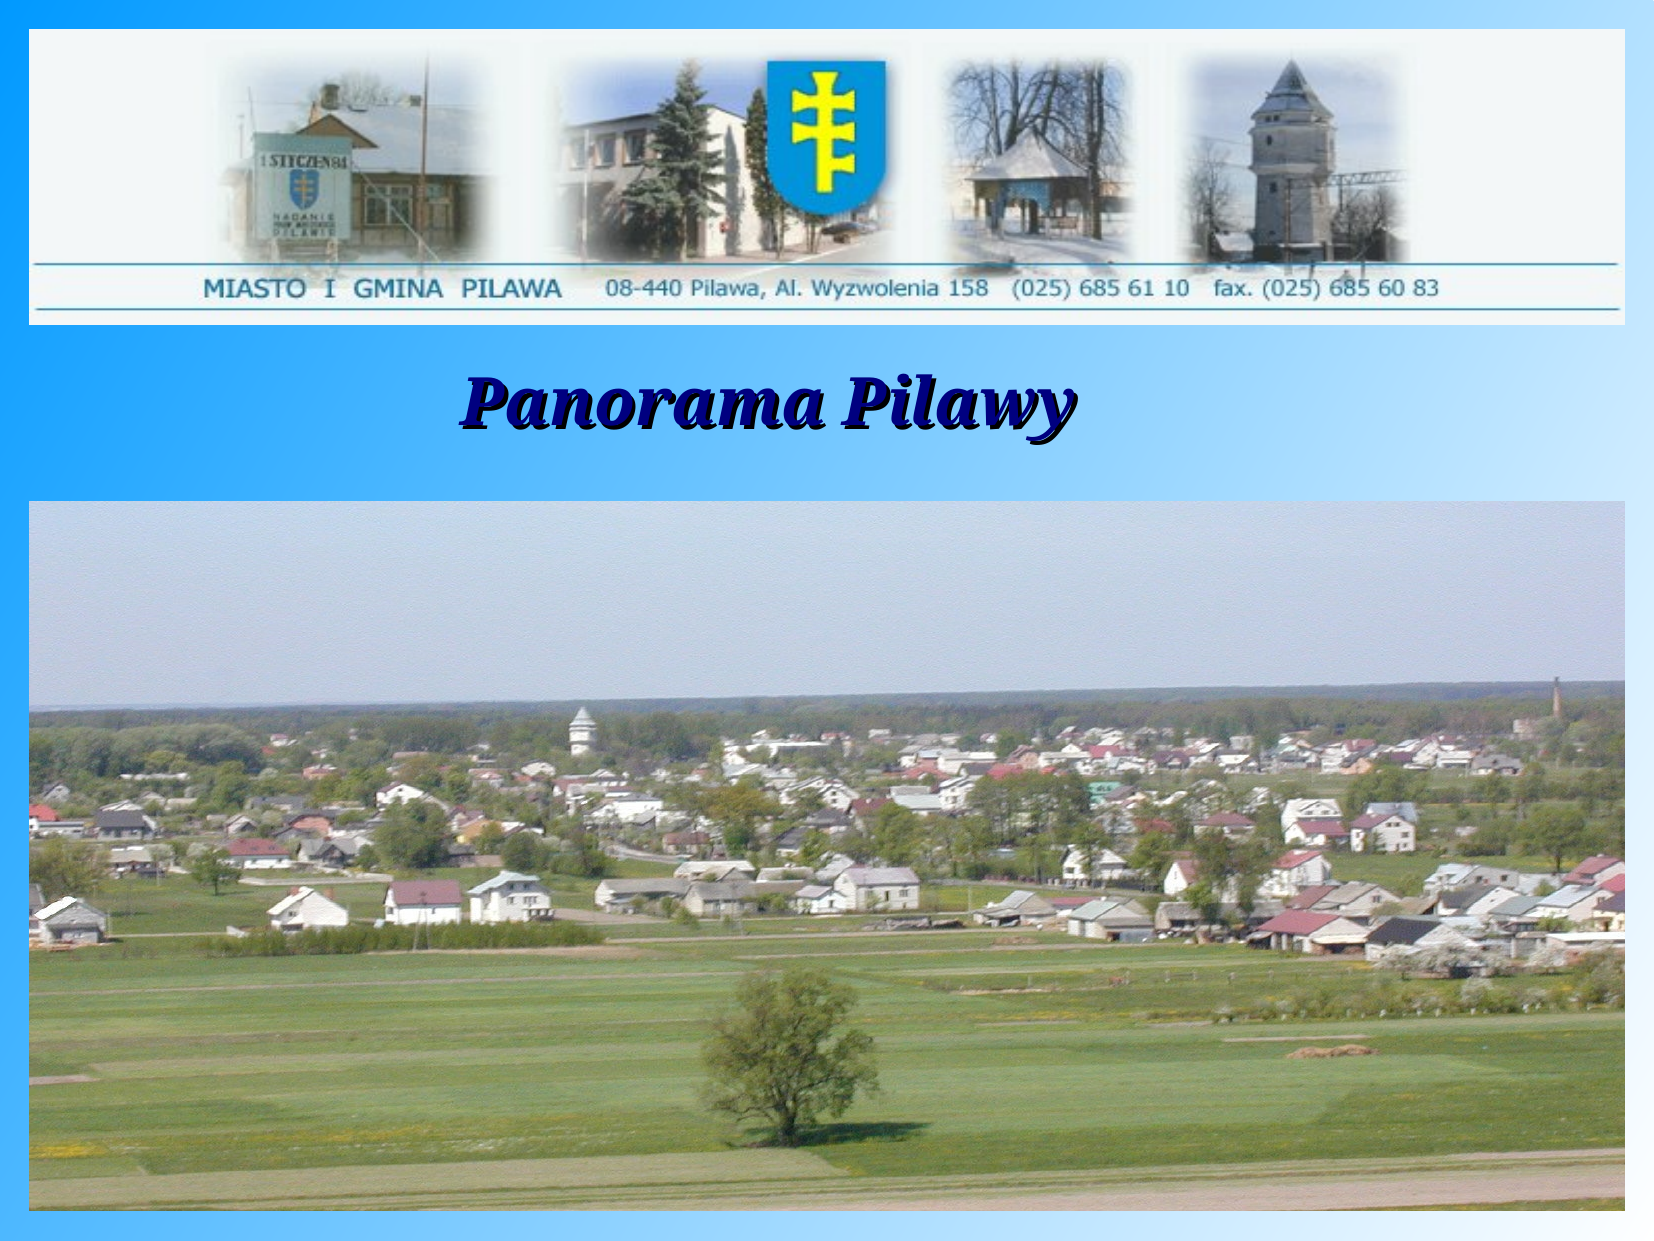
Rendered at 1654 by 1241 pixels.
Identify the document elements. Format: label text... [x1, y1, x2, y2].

list Panorama Pilawy [442, 354, 1132, 473]
picture [29, 501, 1625, 1211]
picture [29, 29, 1625, 325]
